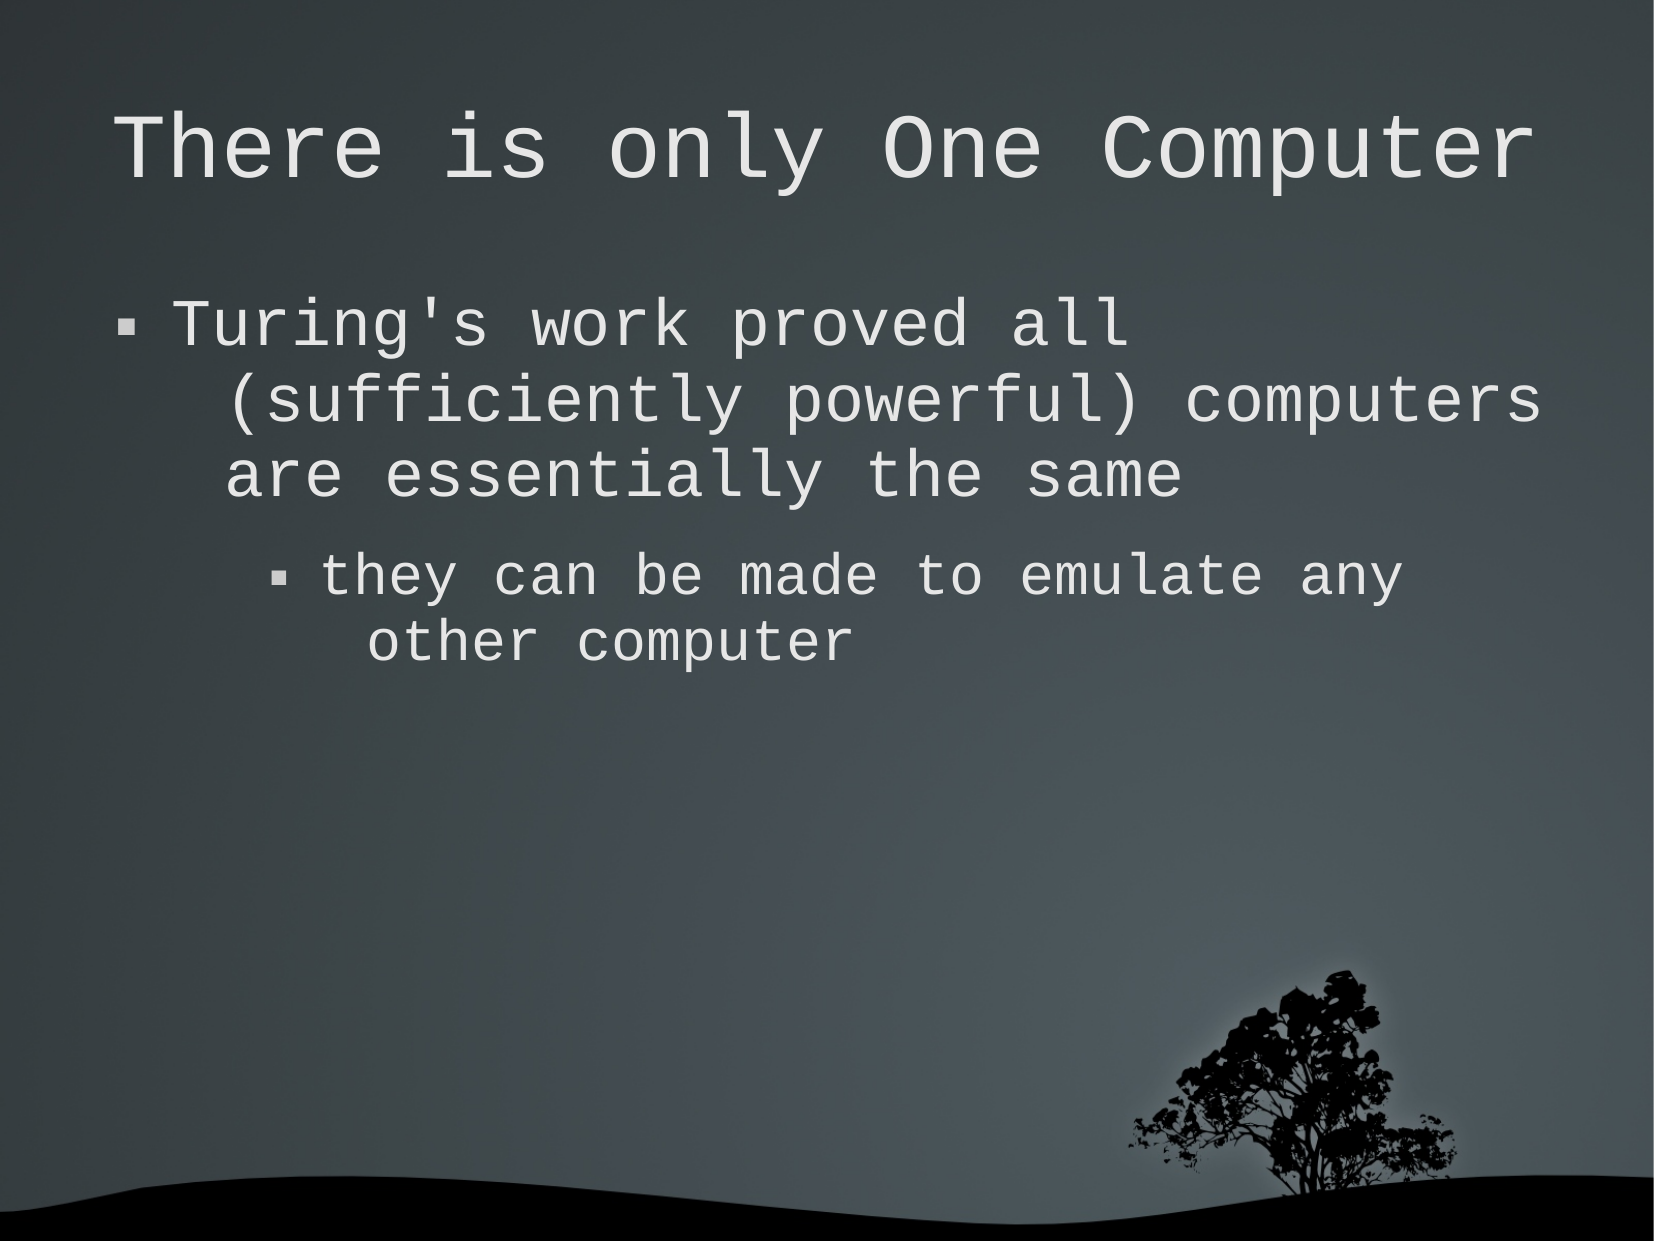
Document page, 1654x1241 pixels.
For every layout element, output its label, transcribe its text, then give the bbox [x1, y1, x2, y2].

picture [0, 0, 1654, 1241]
list Turing's work proved all (sufficiently powerful) computers are essentially the same they can be made to emulate any other computer [82, 290, 1571, 1094]
title There is only One Computer [82, 56, 1571, 250]
